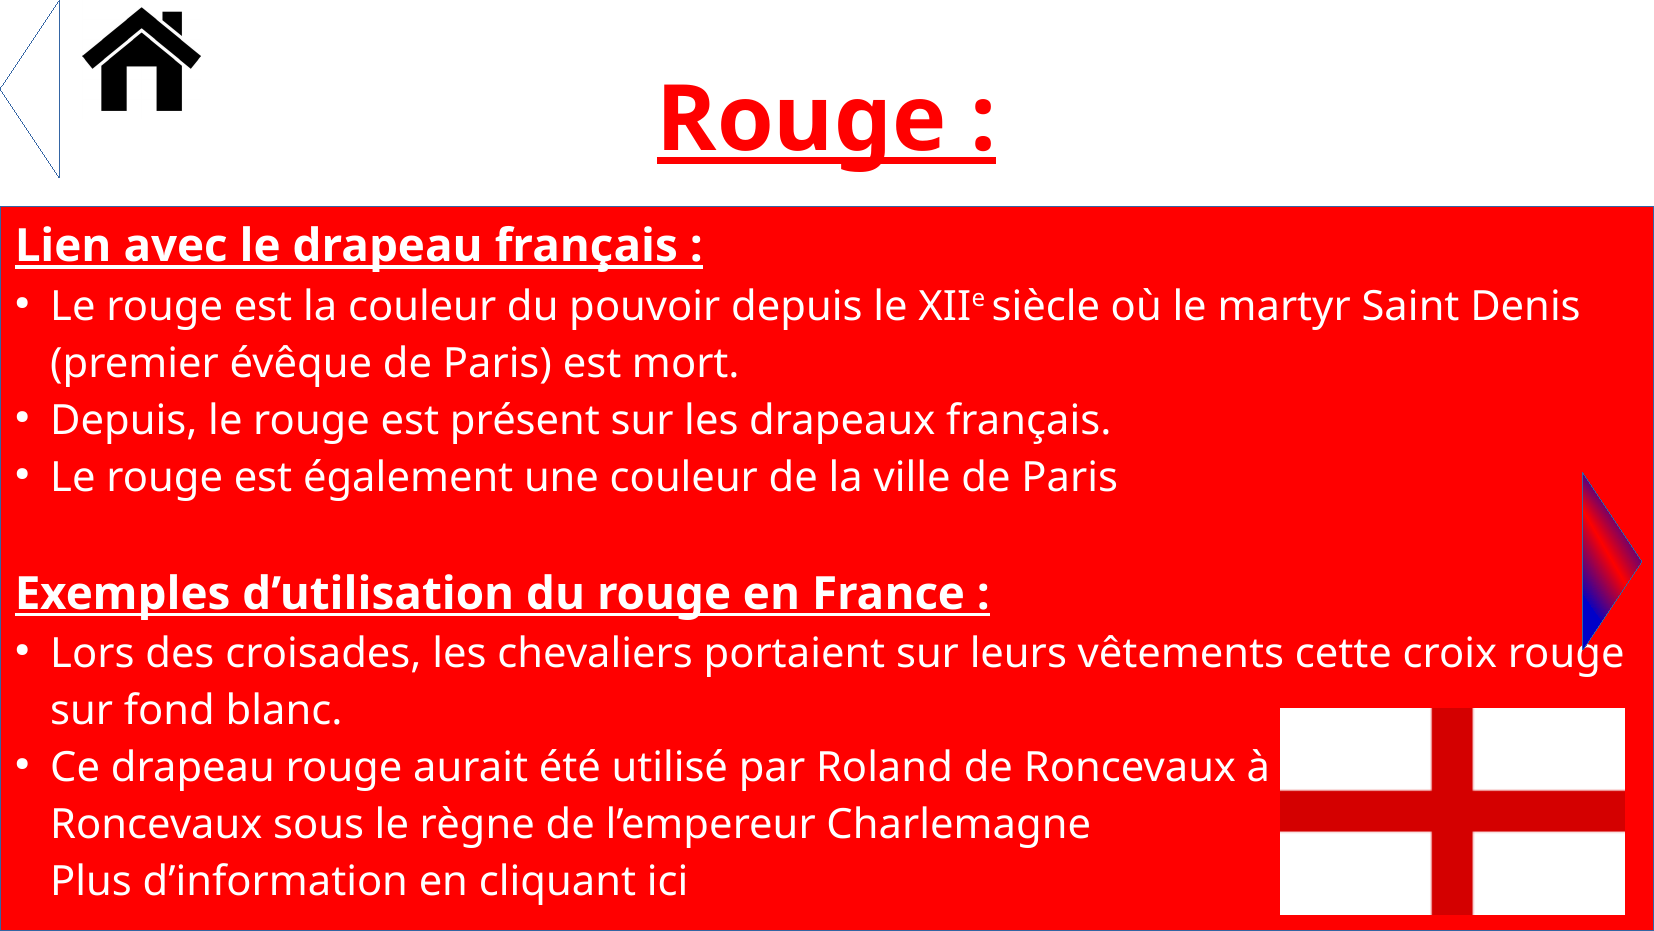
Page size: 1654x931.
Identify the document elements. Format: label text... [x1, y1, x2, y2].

text_box [1582, 472, 1642, 650]
title Rouge : [82, 37, 1571, 193]
text_box Lien avec le drapeau français : Le rouge est la couleur du pouvoir depuis le XIIe siècle où le martyr Saint Denis (premier évêque de Paris) est mort. Depuis, le rouge est présent sur les drapeaux français. Le rouge est également une couleur de la ville de Paris Exemples d’utilisation du rouge en France : Lors des croisades, les chevaliers portaient sur leurs vêtements cette croix rouge sur fond blanc. Ce drapeau rouge aurait été utilisé par Roland de Roncevaux à Roncevaux sous le règne de l’empereur Charlemagne Plus d’information en cliquant ici [0, 205, 1654, 928]
picture [82, 0, 201, 119]
picture [1280, 708, 1625, 915]
text_box [0, 0, 60, 178]
